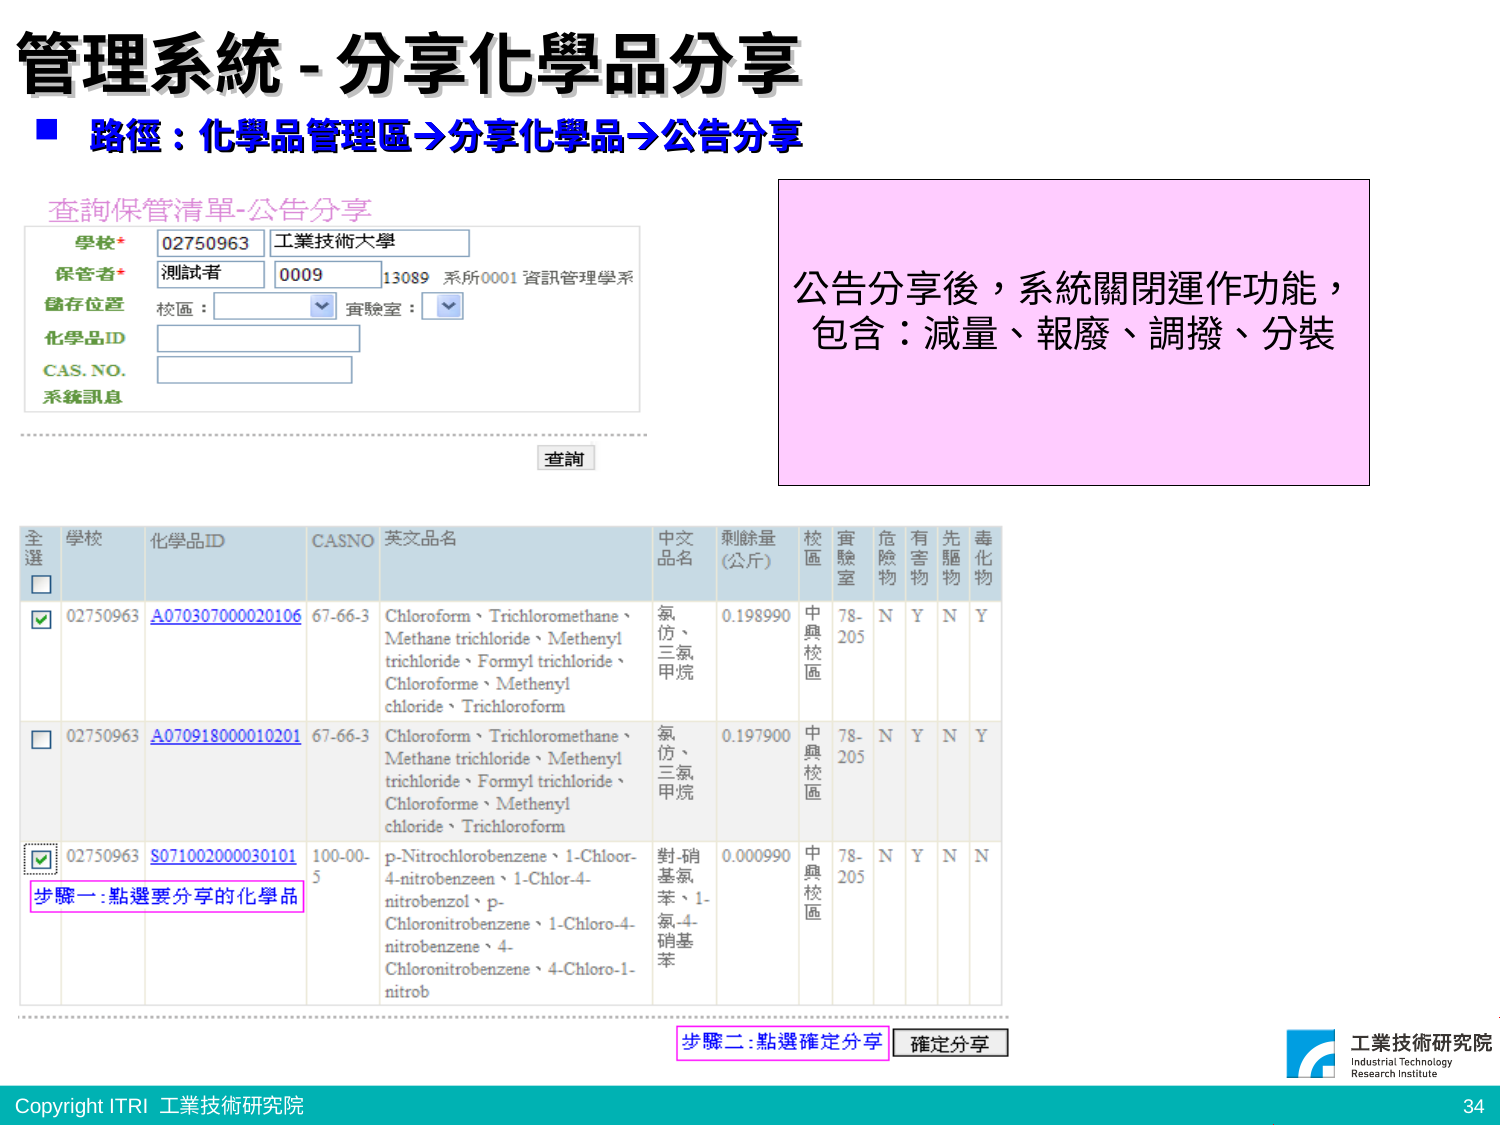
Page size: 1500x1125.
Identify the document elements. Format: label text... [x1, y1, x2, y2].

text_box 管理系統-分享化學品分享 [0, 0, 1500, 123]
picture [18, 519, 1021, 1065]
text_box 公告分享後，系統關閉運作功能， 包含：減量、報廢、調撥、分裝 [778, 179, 1370, 486]
text_box 路徑:化學品管理區分享化學品公告分享 [18, 110, 1443, 167]
text_box <編號> [1406, 1085, 1500, 1125]
picture [18, 192, 647, 474]
